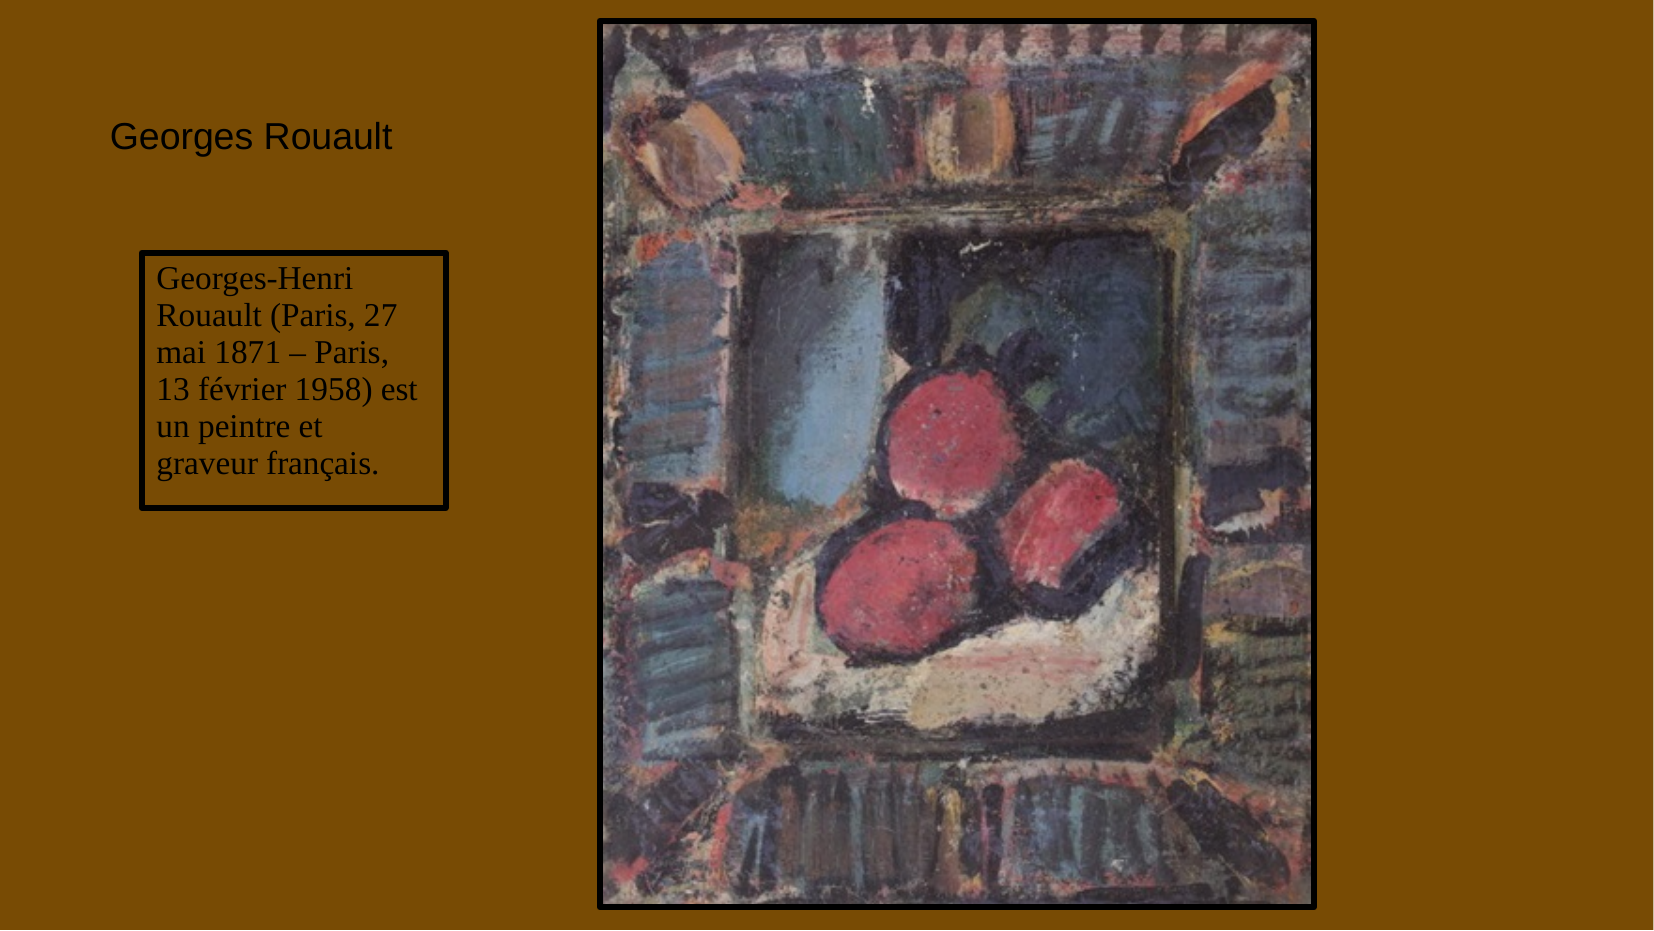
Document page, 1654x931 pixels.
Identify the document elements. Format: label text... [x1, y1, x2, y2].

text_box Georges-Henri Rouault (Paris, 27 mai 1871 – Paris, 13 février 1958) est un peintre et graveur français. [141, 252, 446, 508]
picture [602, 23, 1312, 905]
title Georges Rouault [65, 94, 438, 179]
